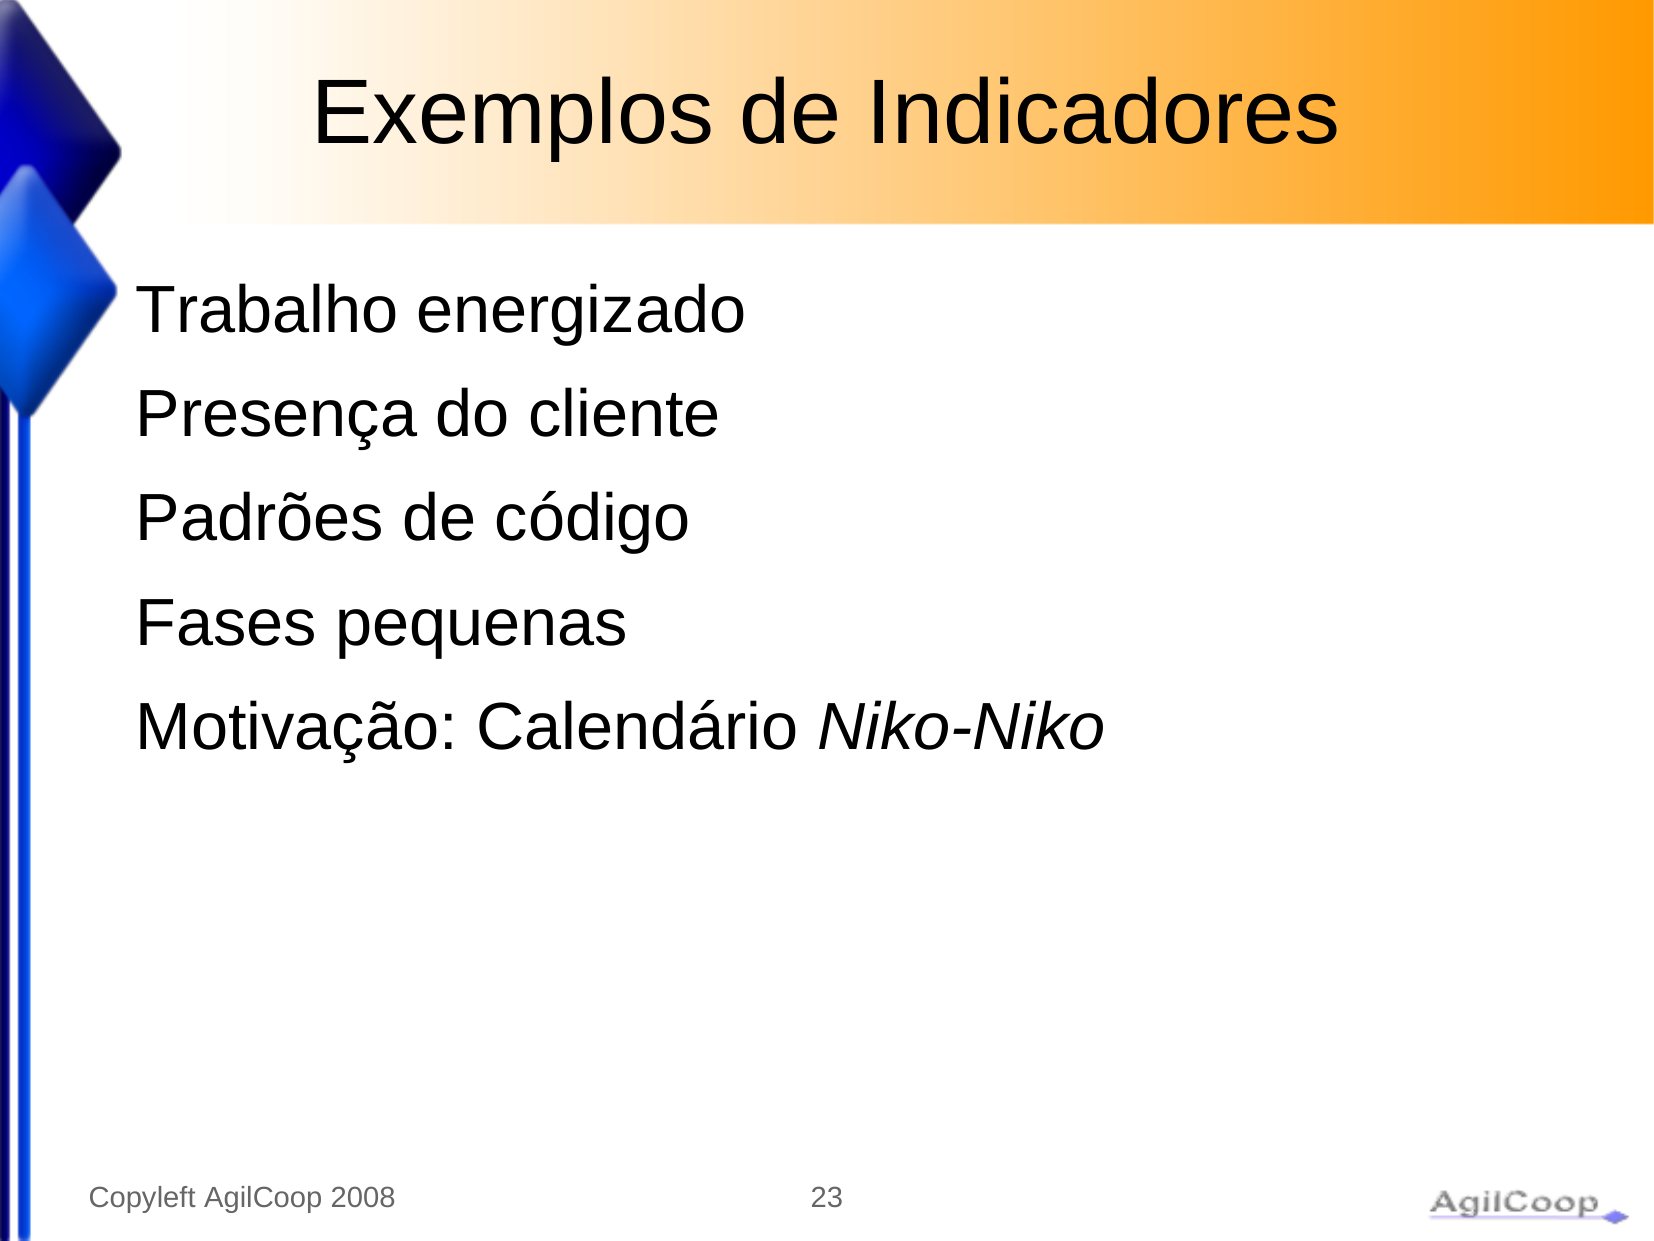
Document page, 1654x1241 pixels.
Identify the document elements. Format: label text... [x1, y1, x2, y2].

picture [0, 0, 1654, 1241]
title Exemplos de Indicadores [82, 8, 1571, 216]
list Trabalho energizado Presença do cliente Padrões de código Fases pequenas Motivação: Calendário Niko-Niko [118, 271, 1607, 1123]
